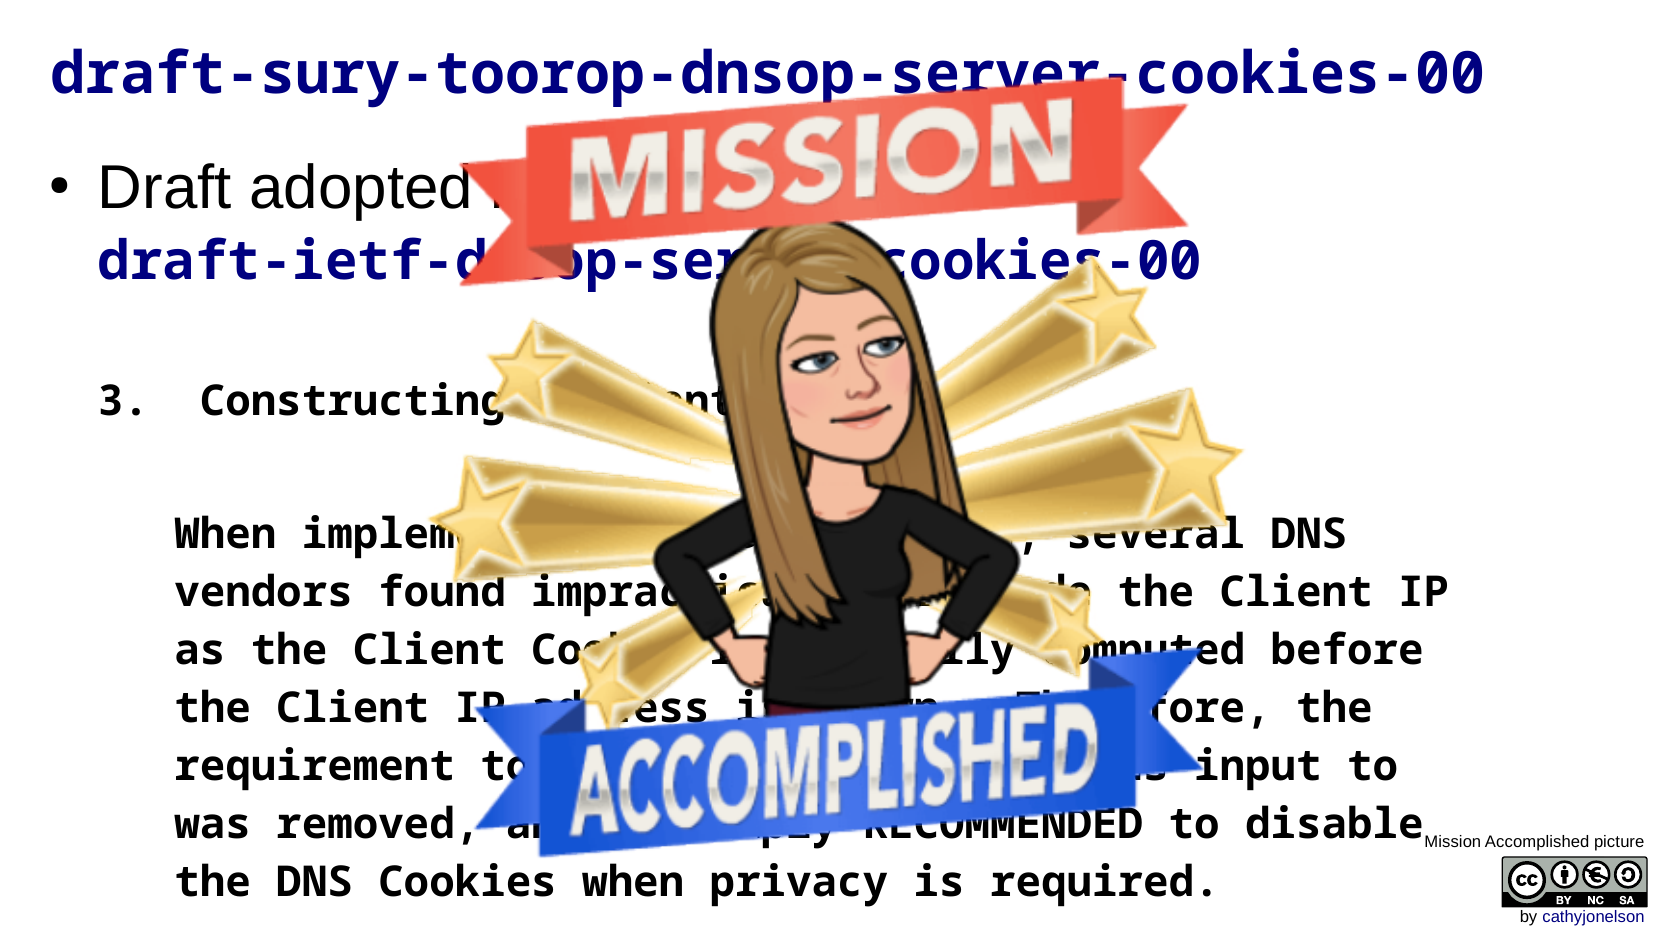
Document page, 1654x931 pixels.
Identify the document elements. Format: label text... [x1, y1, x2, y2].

list Draft adopted by dnsop WG:draft-ietf-dnsop-server-cookies-00 3. Constructing a Client Cookie When implementing the DNS Cookies, several DNS vendors found impractical to include the Client IP as the Client Cookie is typically computed before the Client IP address is known. Therefore, the requirement to put Client IP address as input to was removed, and it simply RECOMMENDED to disable the DNS Cookies when privacy is required. [32, 152, 1630, 910]
picture [396, 49, 1261, 875]
text_box Mission Accomplished picture by cathyjonelson [1405, 825, 1654, 931]
text_box draft-sury-toorop-dnsop-server-cookies-00 [35, 23, 1607, 119]
